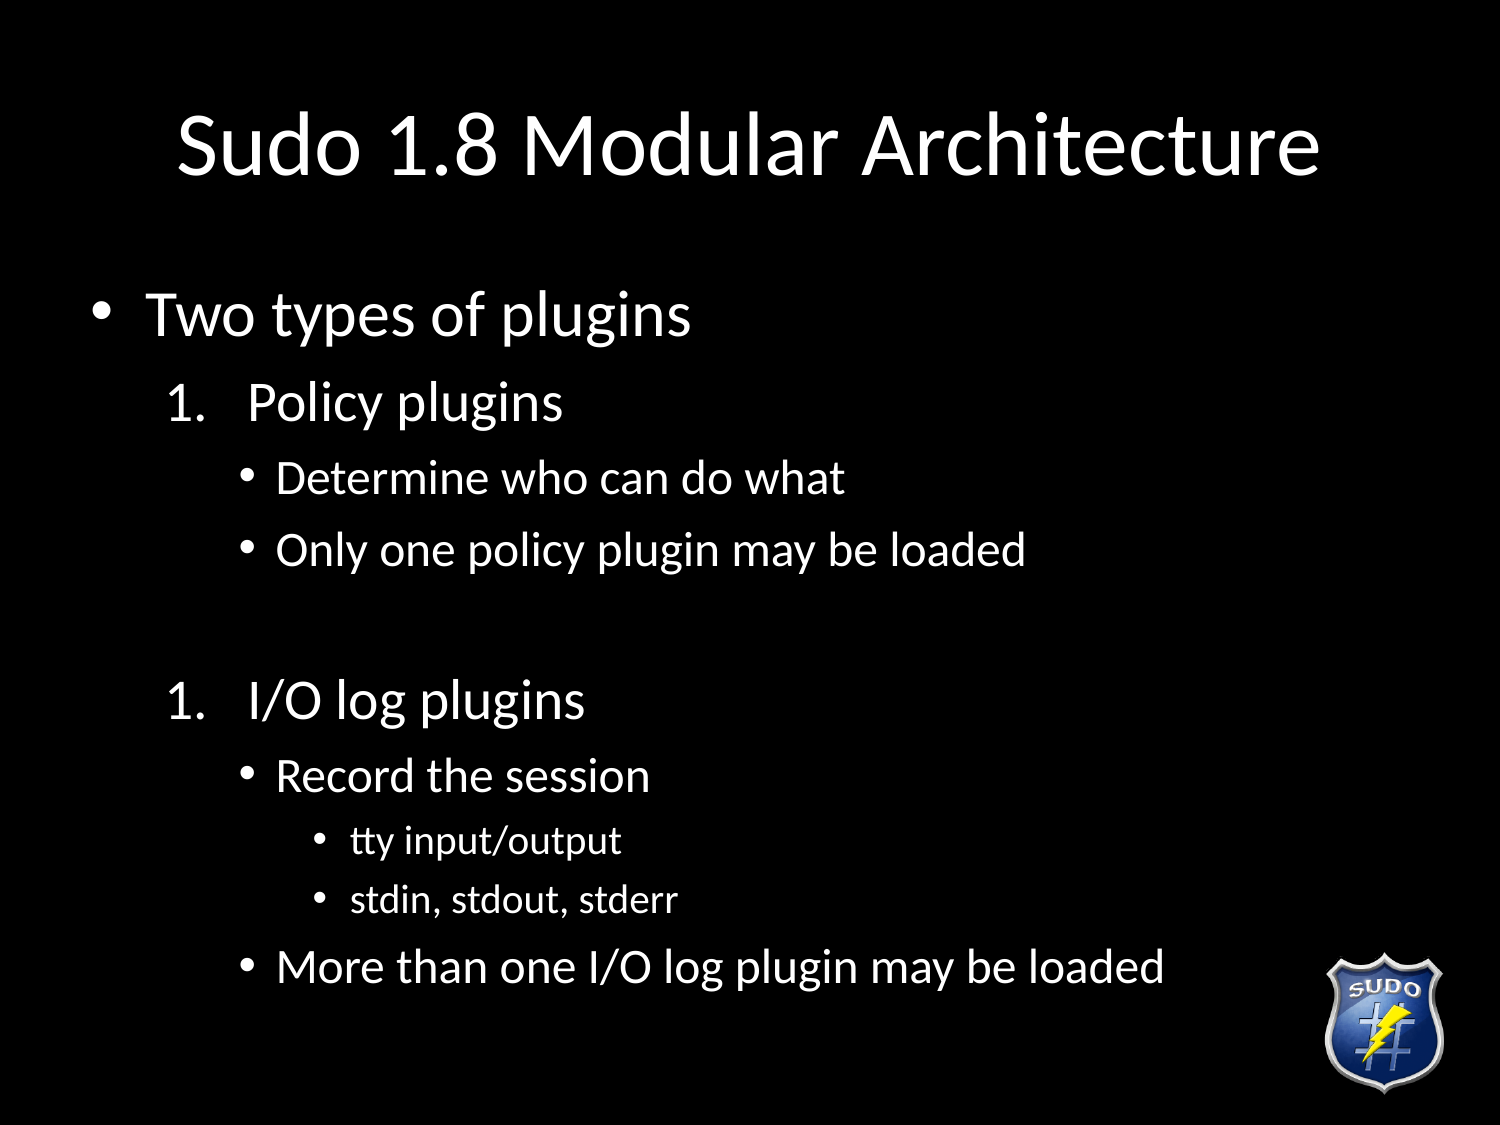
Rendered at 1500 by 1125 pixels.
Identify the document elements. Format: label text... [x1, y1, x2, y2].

picture [1315, 949, 1453, 1103]
title Sudo 1.8 Modular Architecture [75, 45, 1426, 233]
list Two types of plugins Policy plugins Determine who can do what Only one policy plugin may be loaded I/O log plugins Record the session tty input/output stdin, stdout, stderr More than one I/O log plugin may be loaded [75, 262, 1426, 1005]
